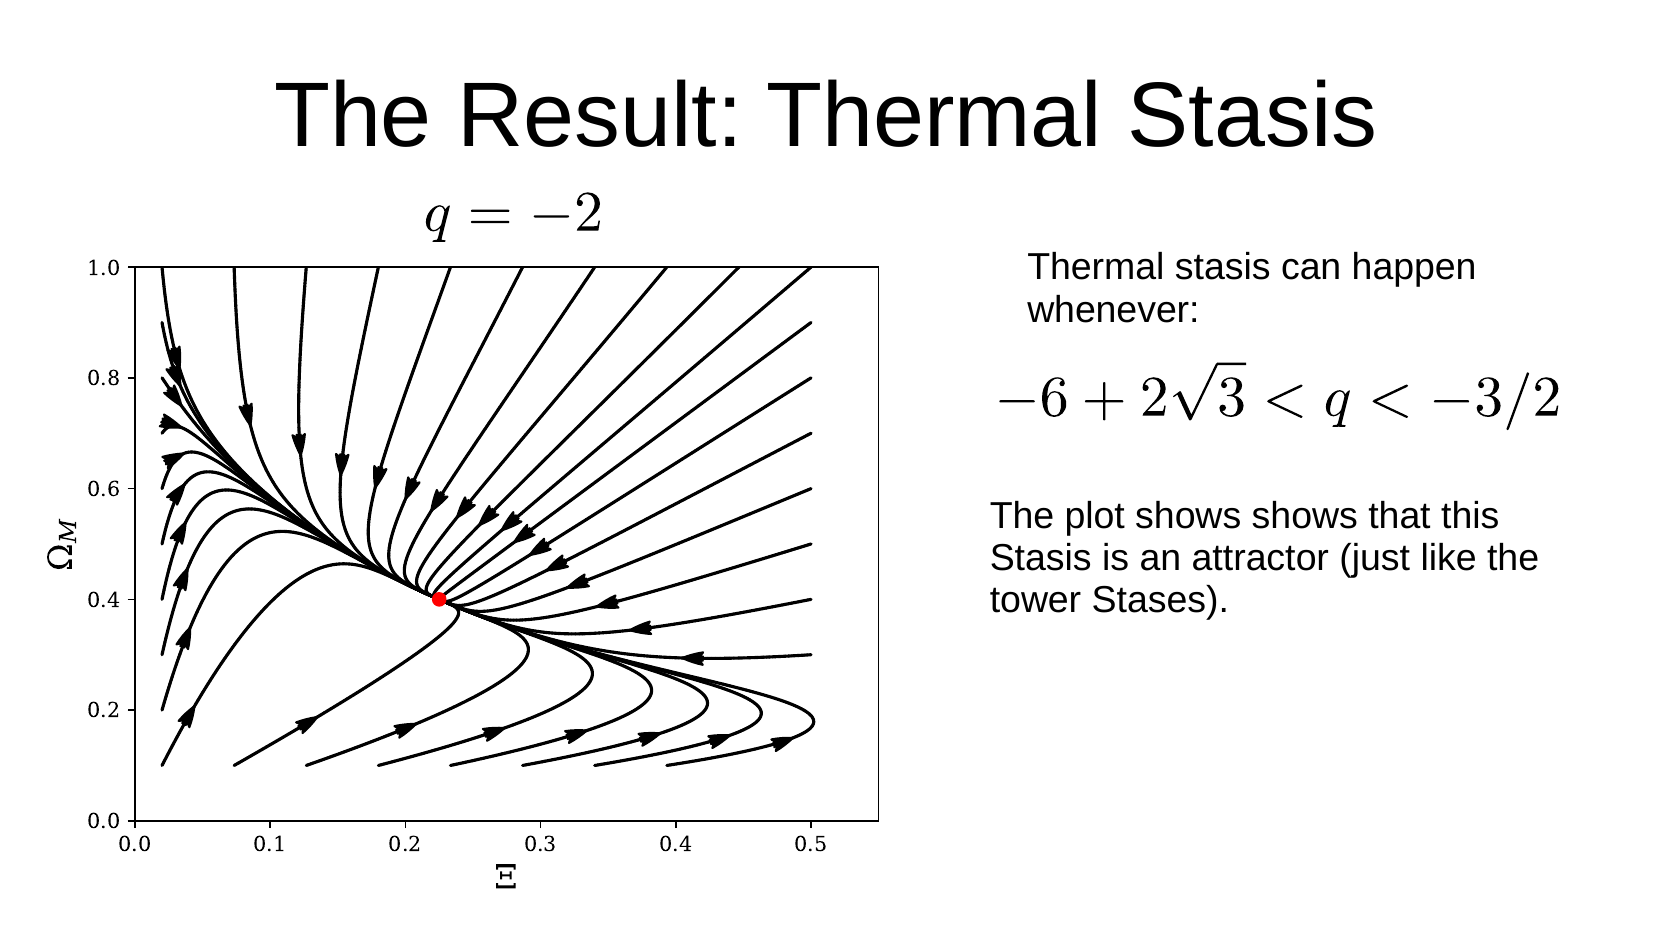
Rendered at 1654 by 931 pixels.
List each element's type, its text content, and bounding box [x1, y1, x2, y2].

text_box [262, 192, 638, 263]
text_box Thermal stasis can happen whenever: [1012, 238, 1576, 338]
picture [15, 180, 976, 901]
title The Result: Thermal Stasis [82, 37, 1571, 193]
text_box The plot shows shows that this Stasis is an attractor (just like the tower Stases). [975, 487, 1576, 756]
text_box [997, 362, 1559, 431]
